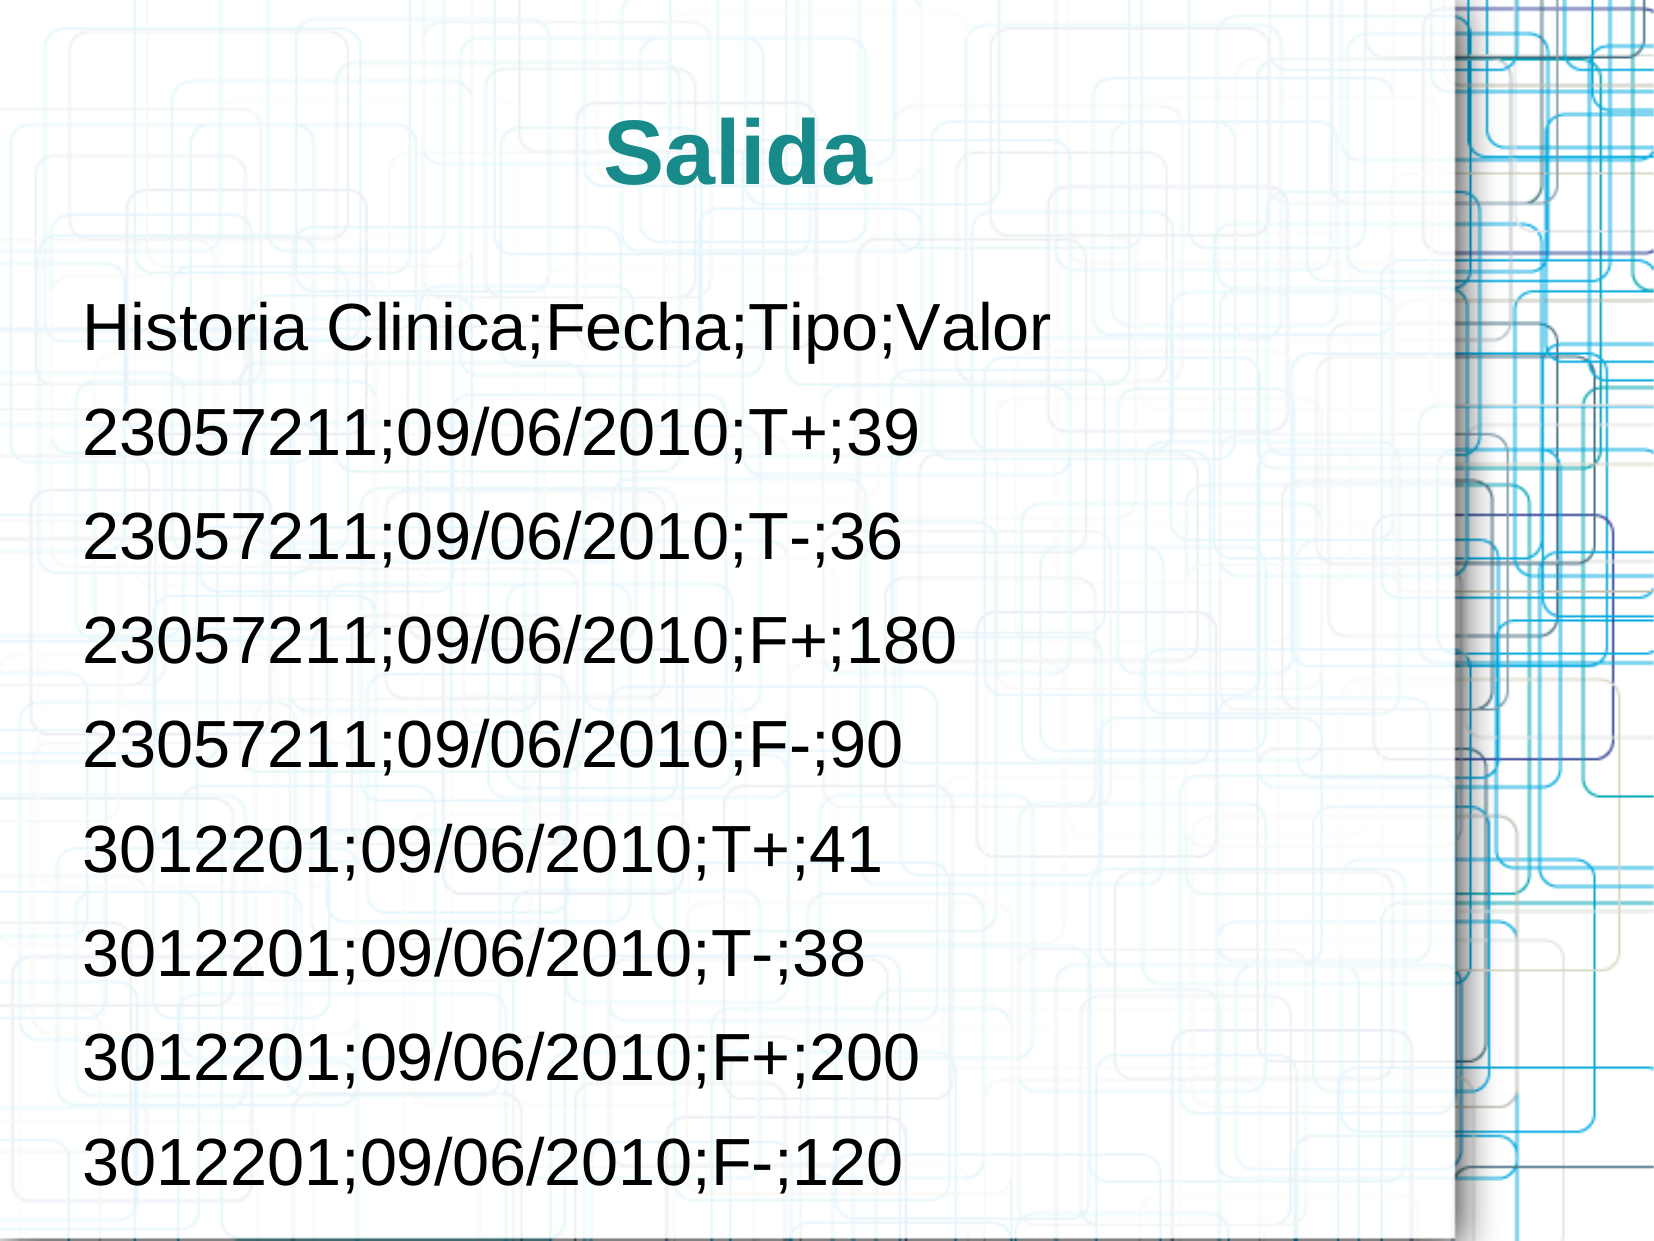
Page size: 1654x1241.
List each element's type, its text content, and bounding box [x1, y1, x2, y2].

picture [0, 0, 1654, 1241]
title Salida [59, 49, 1418, 257]
list Historia Clinica;Fecha;Tipo;Valor 23057211;09/06/2010;T+;39 23057211;09/06/2010;T-;36 23057211;09/06/2010;F+;180 23057211;09/06/2010;F-;90 3012201;09/06/2010;T+;41 3012201;09/06/2010;T-;38 3012201;09/06/2010;F+;200 3012201;09/06/2010;F-;120 [82, 290, 1418, 1241]
